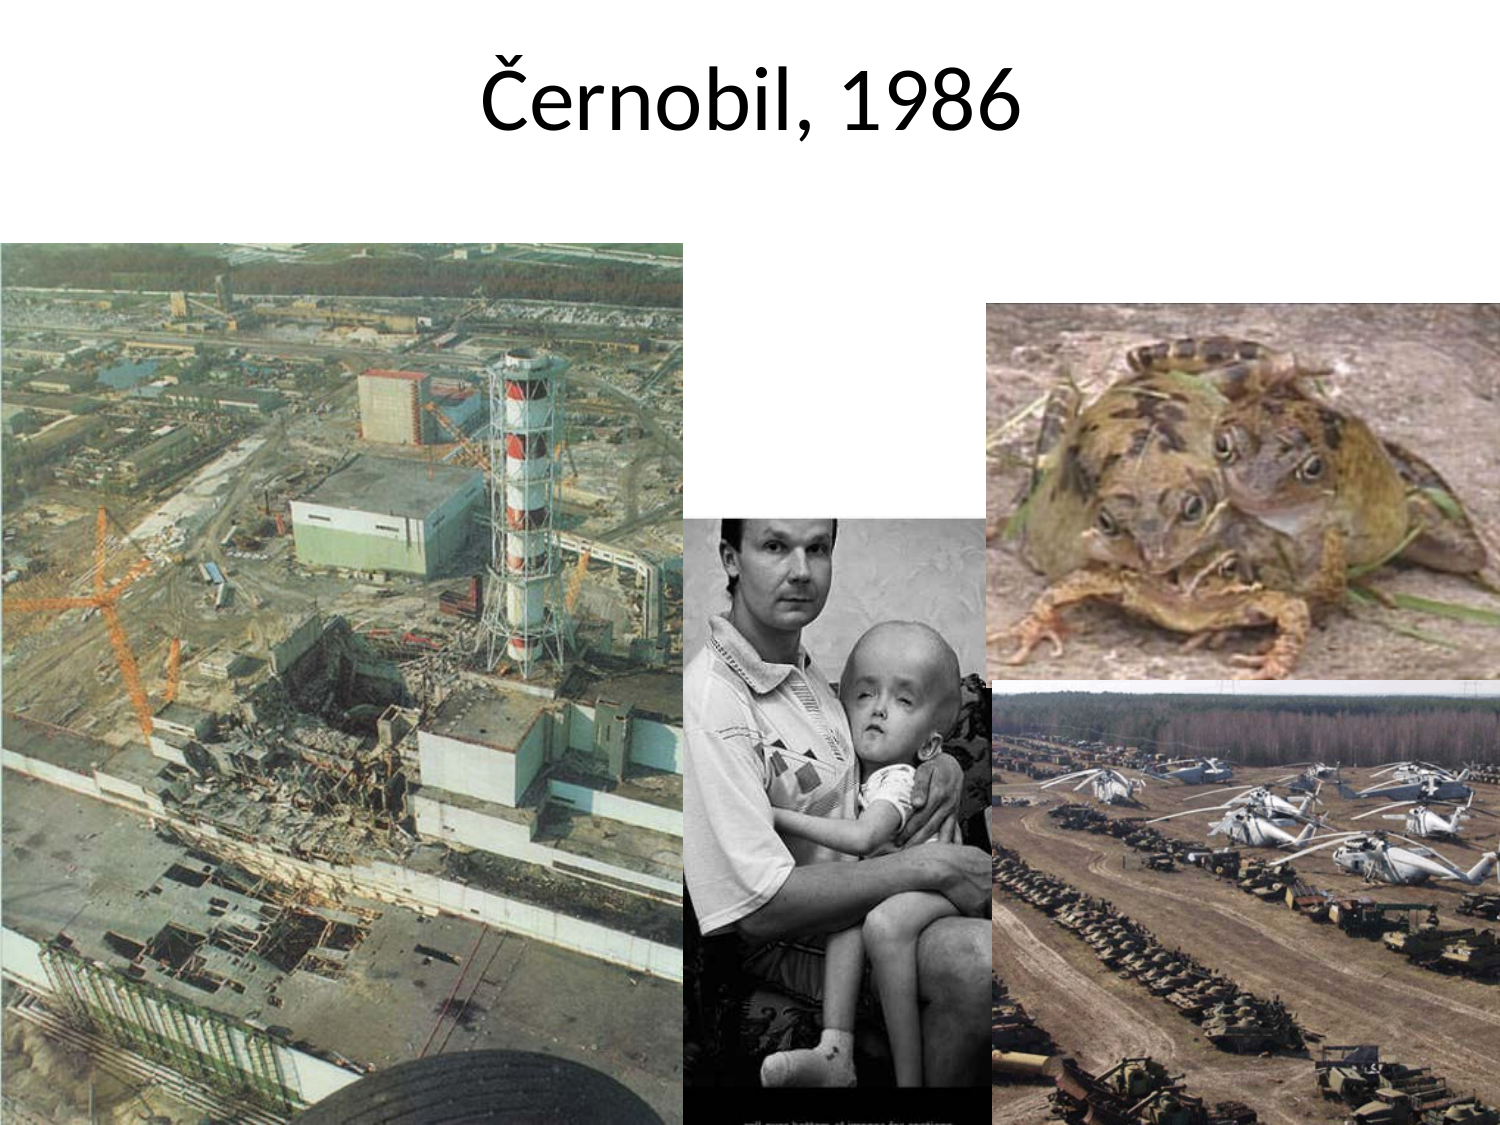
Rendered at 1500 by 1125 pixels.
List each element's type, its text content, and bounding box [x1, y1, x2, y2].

text_box Černobil, 1986 [76, 0, 1427, 188]
picture [0, 243, 1500, 1125]
